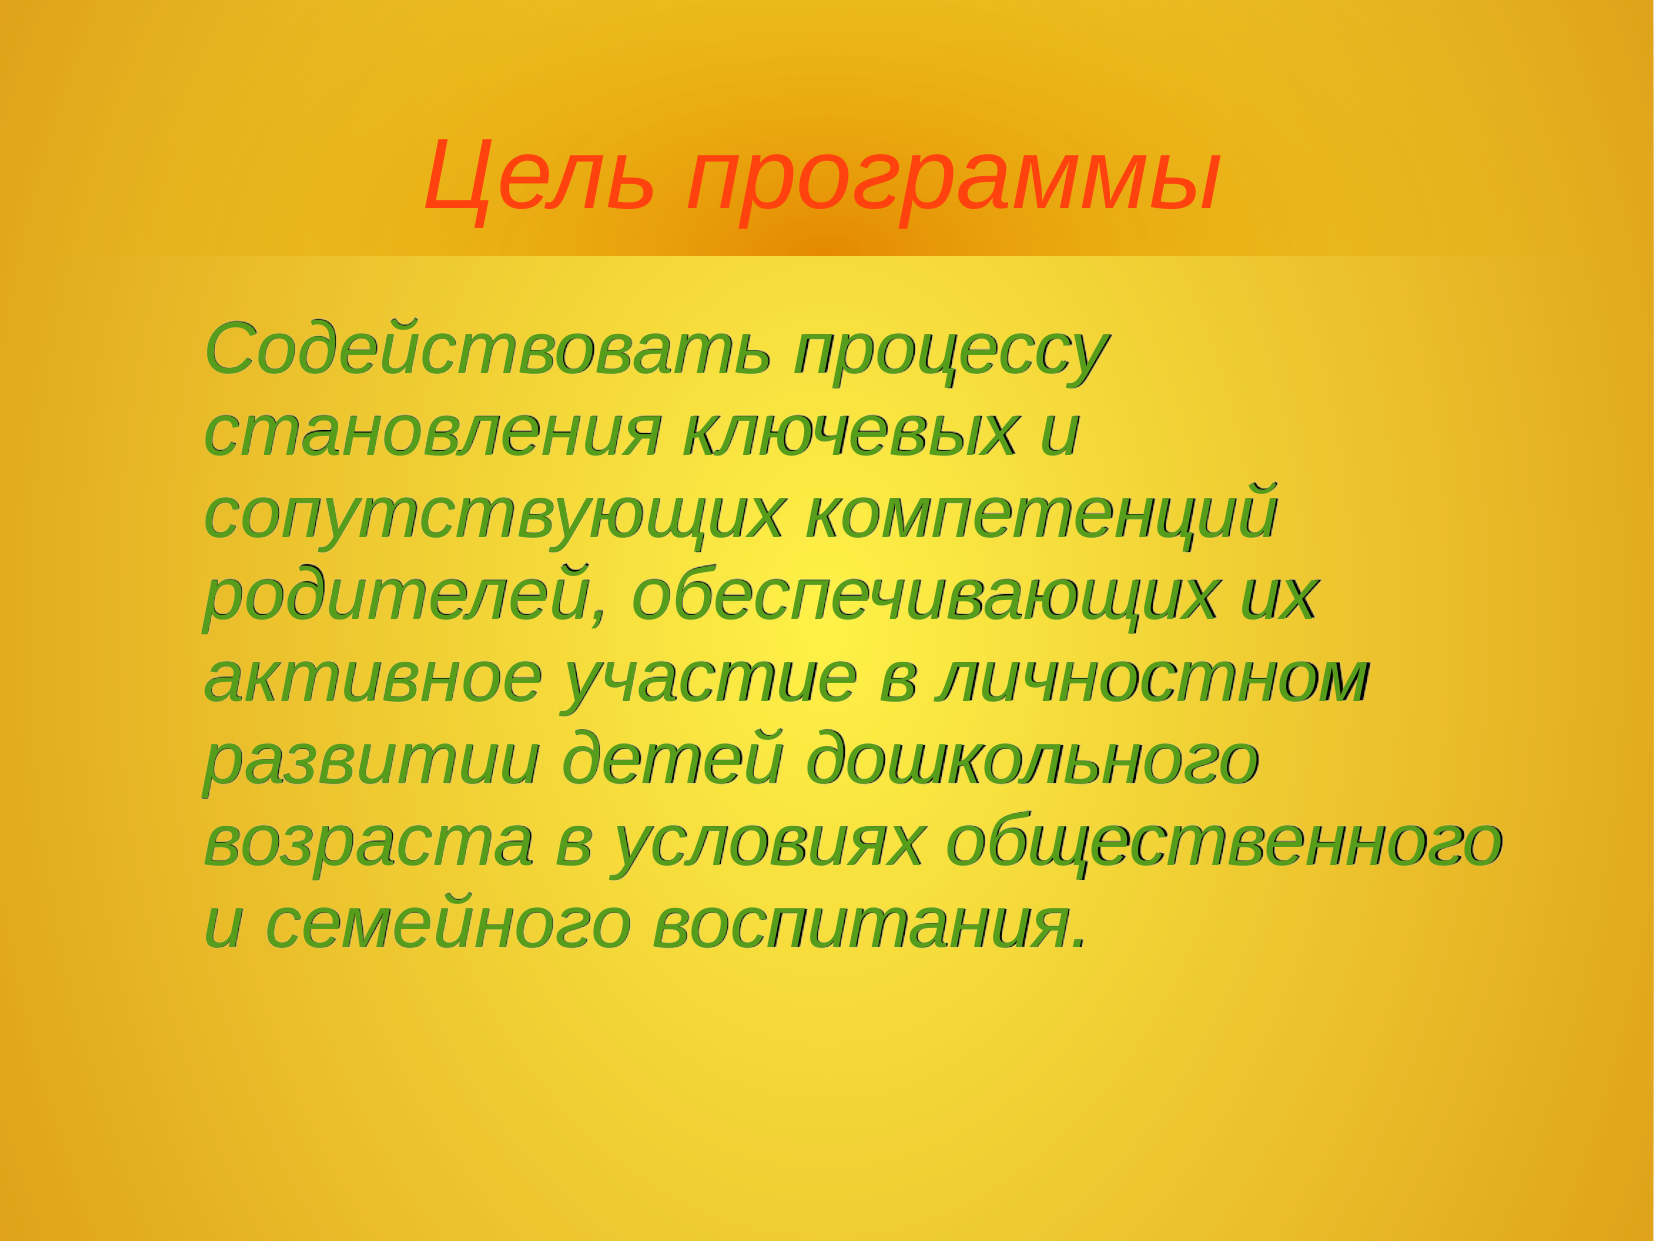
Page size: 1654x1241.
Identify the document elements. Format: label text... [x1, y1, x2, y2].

title Цель программы [78, 70, 1567, 278]
list Содействовать процессу становления ключевых и сопутствующих компетенций родителей, обеспечивающих их активное участие в личностном развитии детей дошкольного возраста в условиях общественного и семейного воспитания. [134, 306, 1519, 1040]
